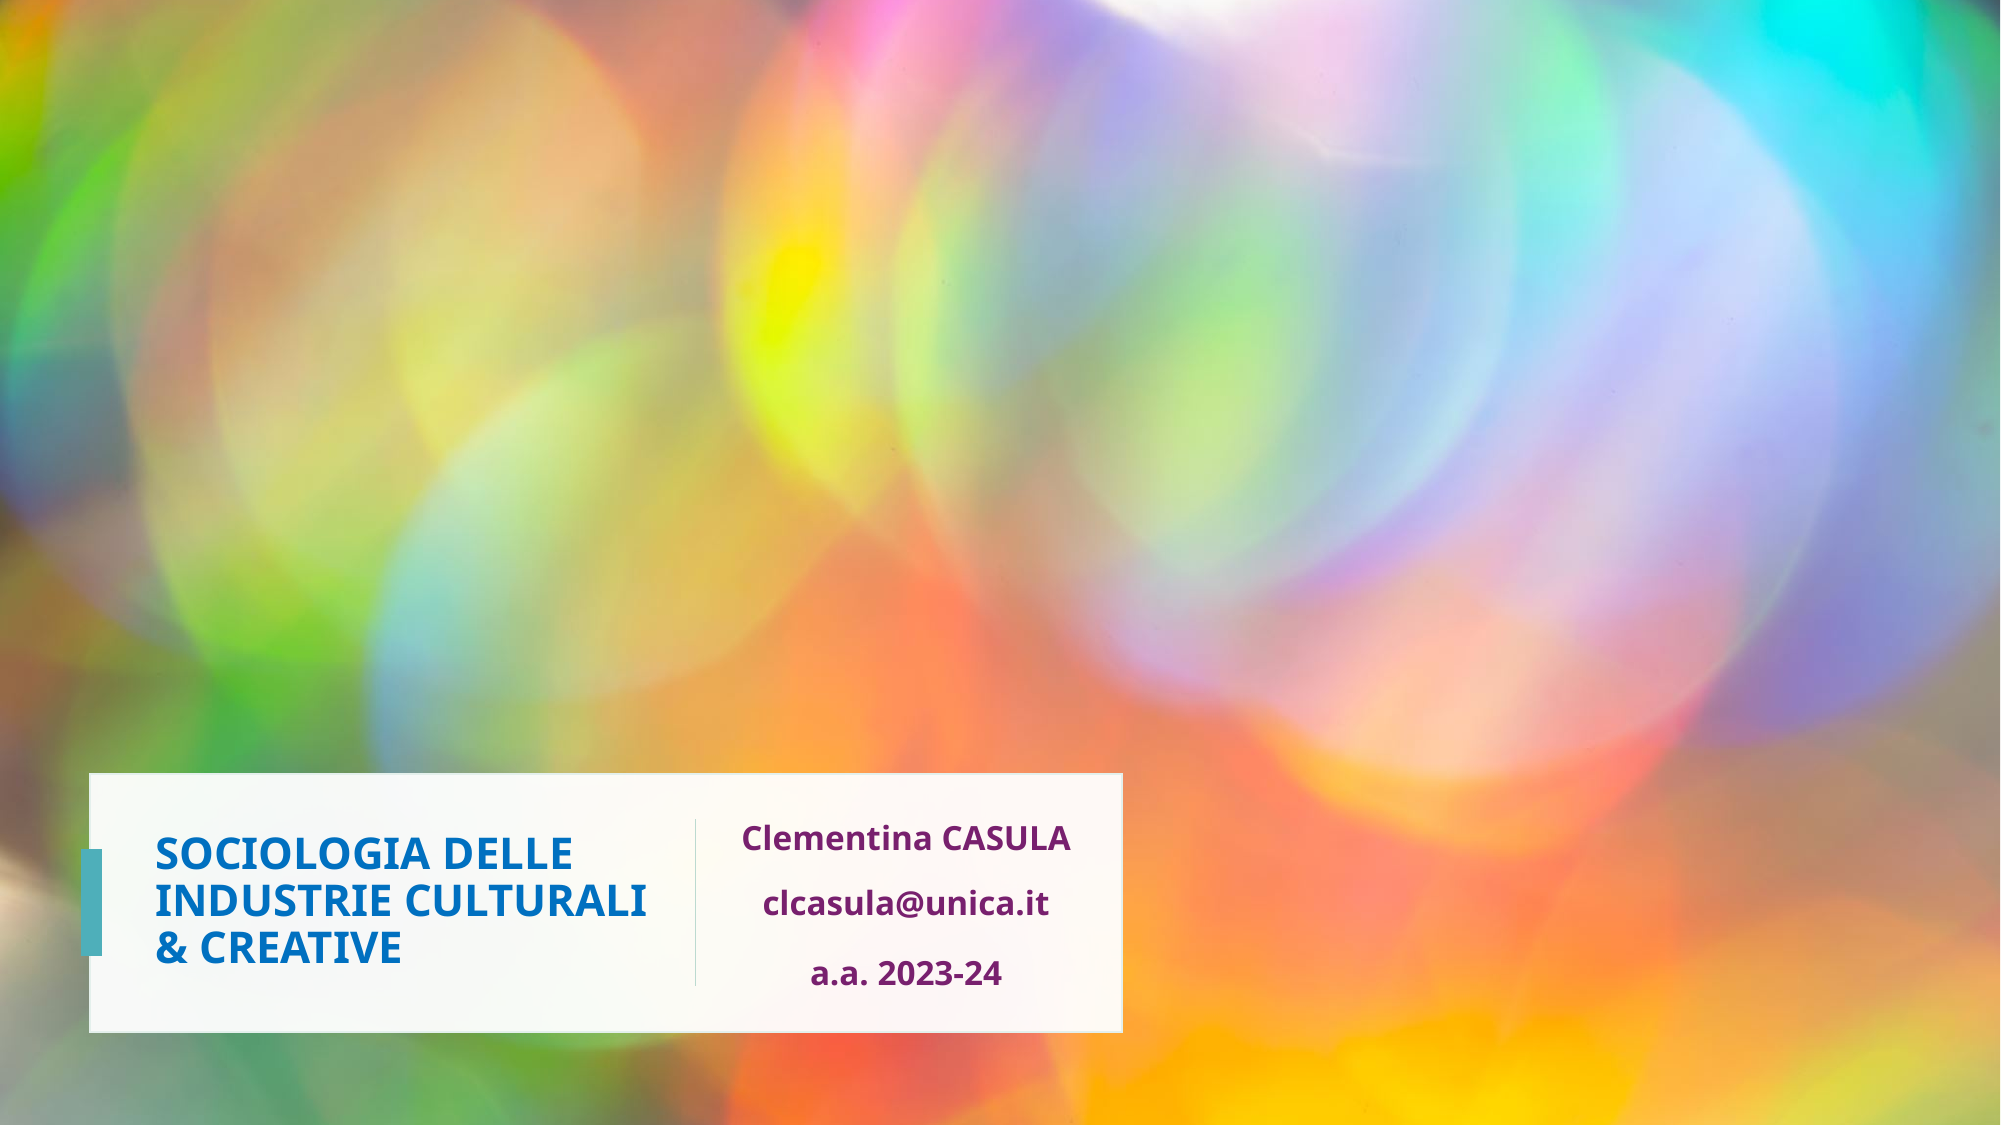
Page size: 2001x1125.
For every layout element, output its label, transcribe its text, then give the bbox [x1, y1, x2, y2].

title Sociologia delle Industrie Culturali & Creative [140, 805, 668, 1000]
subtitle Clementina CASULA clcasula@unica.it a.a. 2023-24 [723, 805, 1090, 1000]
text_box [81, 774, 1122, 1032]
picture [0, 0, 2000, 1125]
